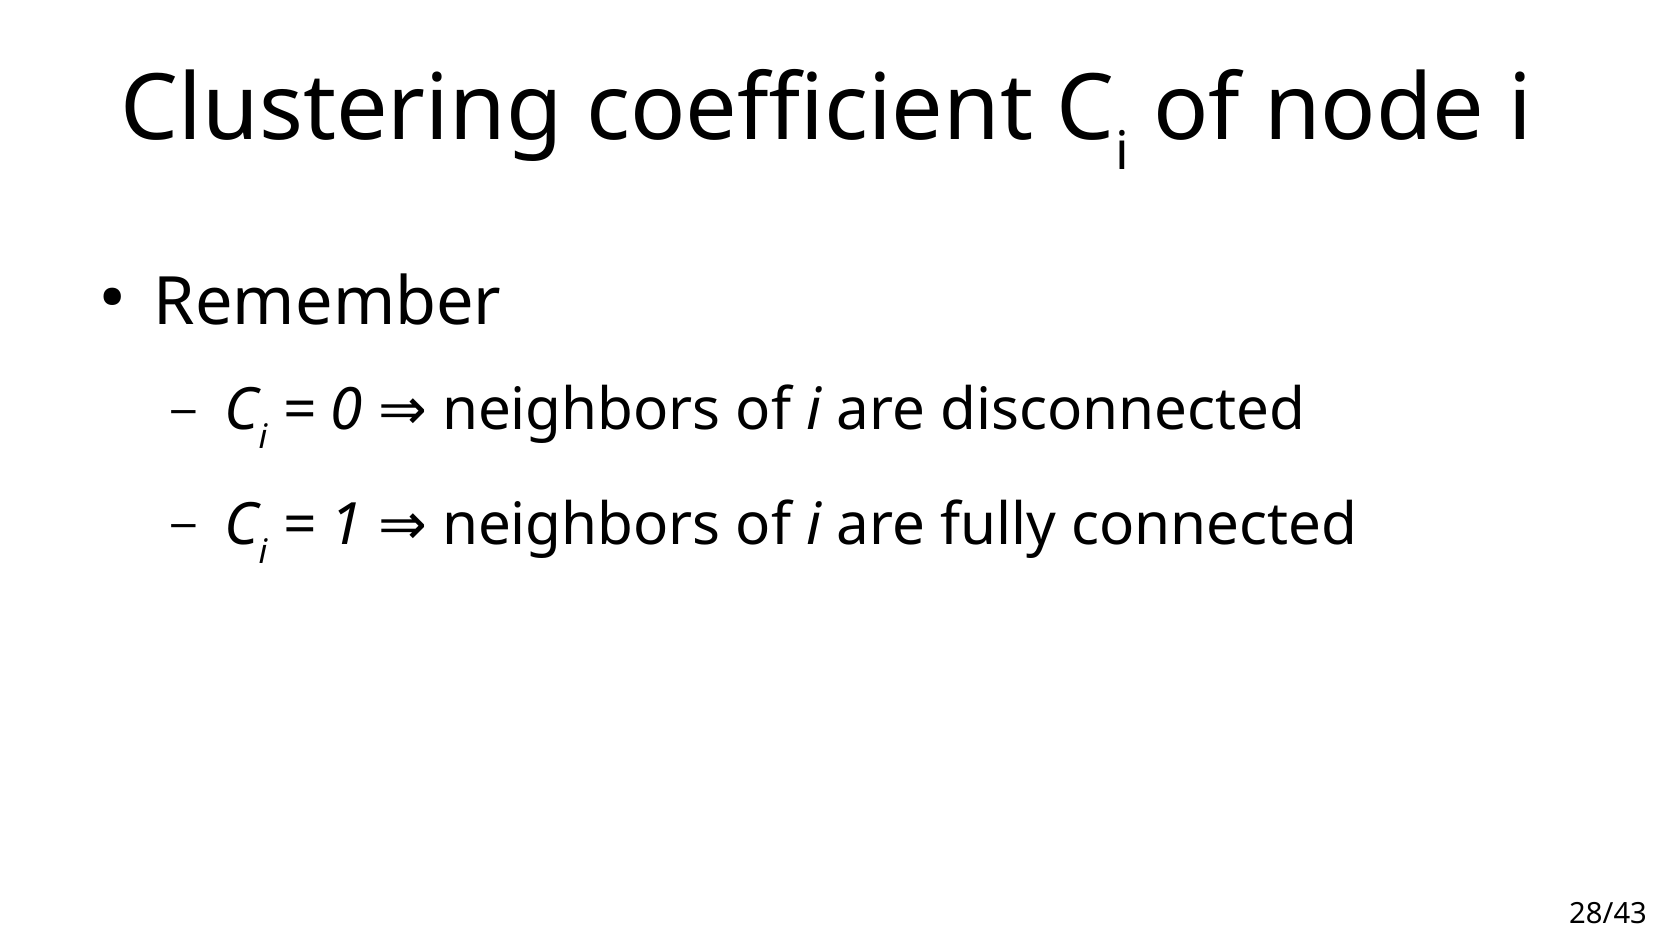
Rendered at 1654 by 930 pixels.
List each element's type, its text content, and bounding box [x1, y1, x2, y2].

title Clustering coefficient Ci of node i [82, 1, 1571, 225]
list Remember Ci = 0 ⇒ neighbors of i are disconnected Ci = 1 ⇒ neighbors of i are fully connected [82, 252, 1571, 793]
